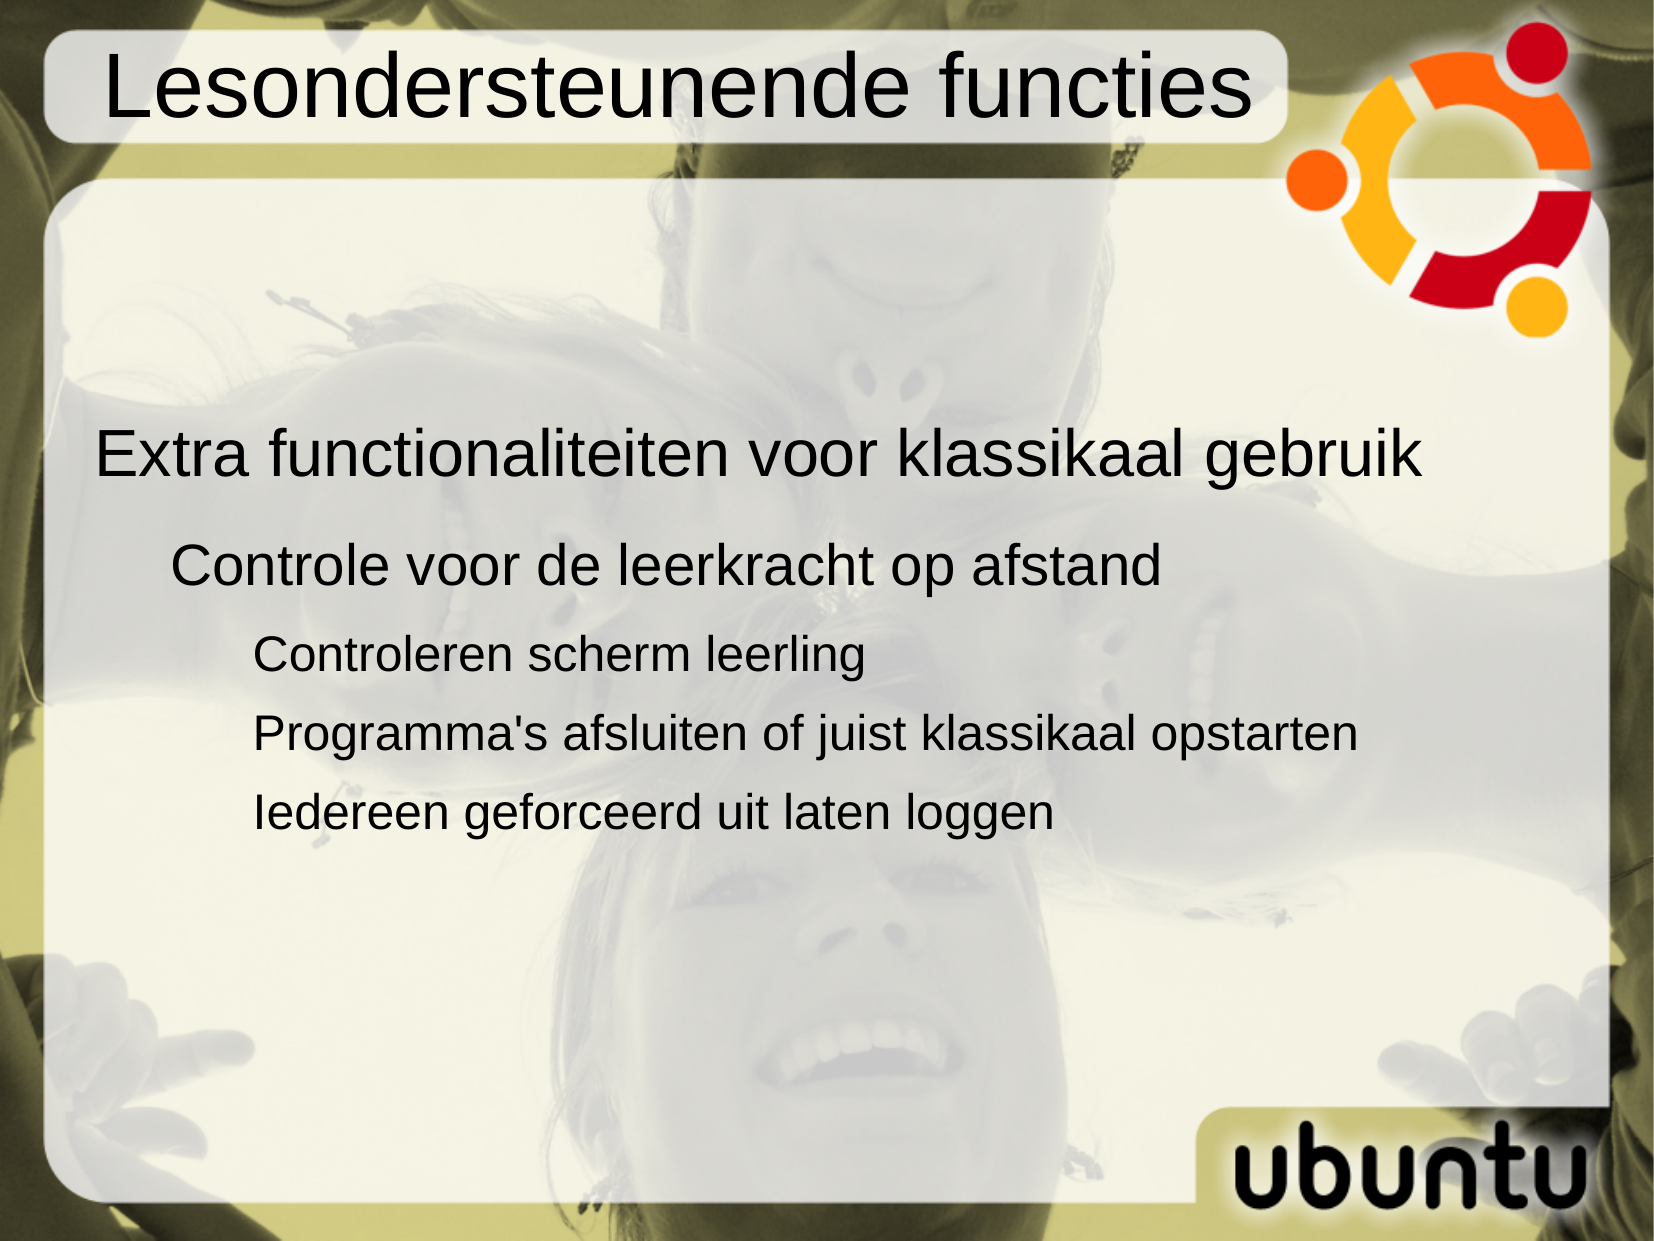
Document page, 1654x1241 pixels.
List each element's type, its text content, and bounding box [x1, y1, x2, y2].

title Lesondersteunende functies [88, 11, 1270, 142]
list Extra functionaliteiten voor klassikaal gebruik Controle voor de leerkracht op afstand Controleren scherm leerling Programma's afsluiten of juist klassikaal opstarten Iedereen geforceerd uit laten loggen [77, 413, 1565, 1064]
picture [0, 0, 1654, 1241]
